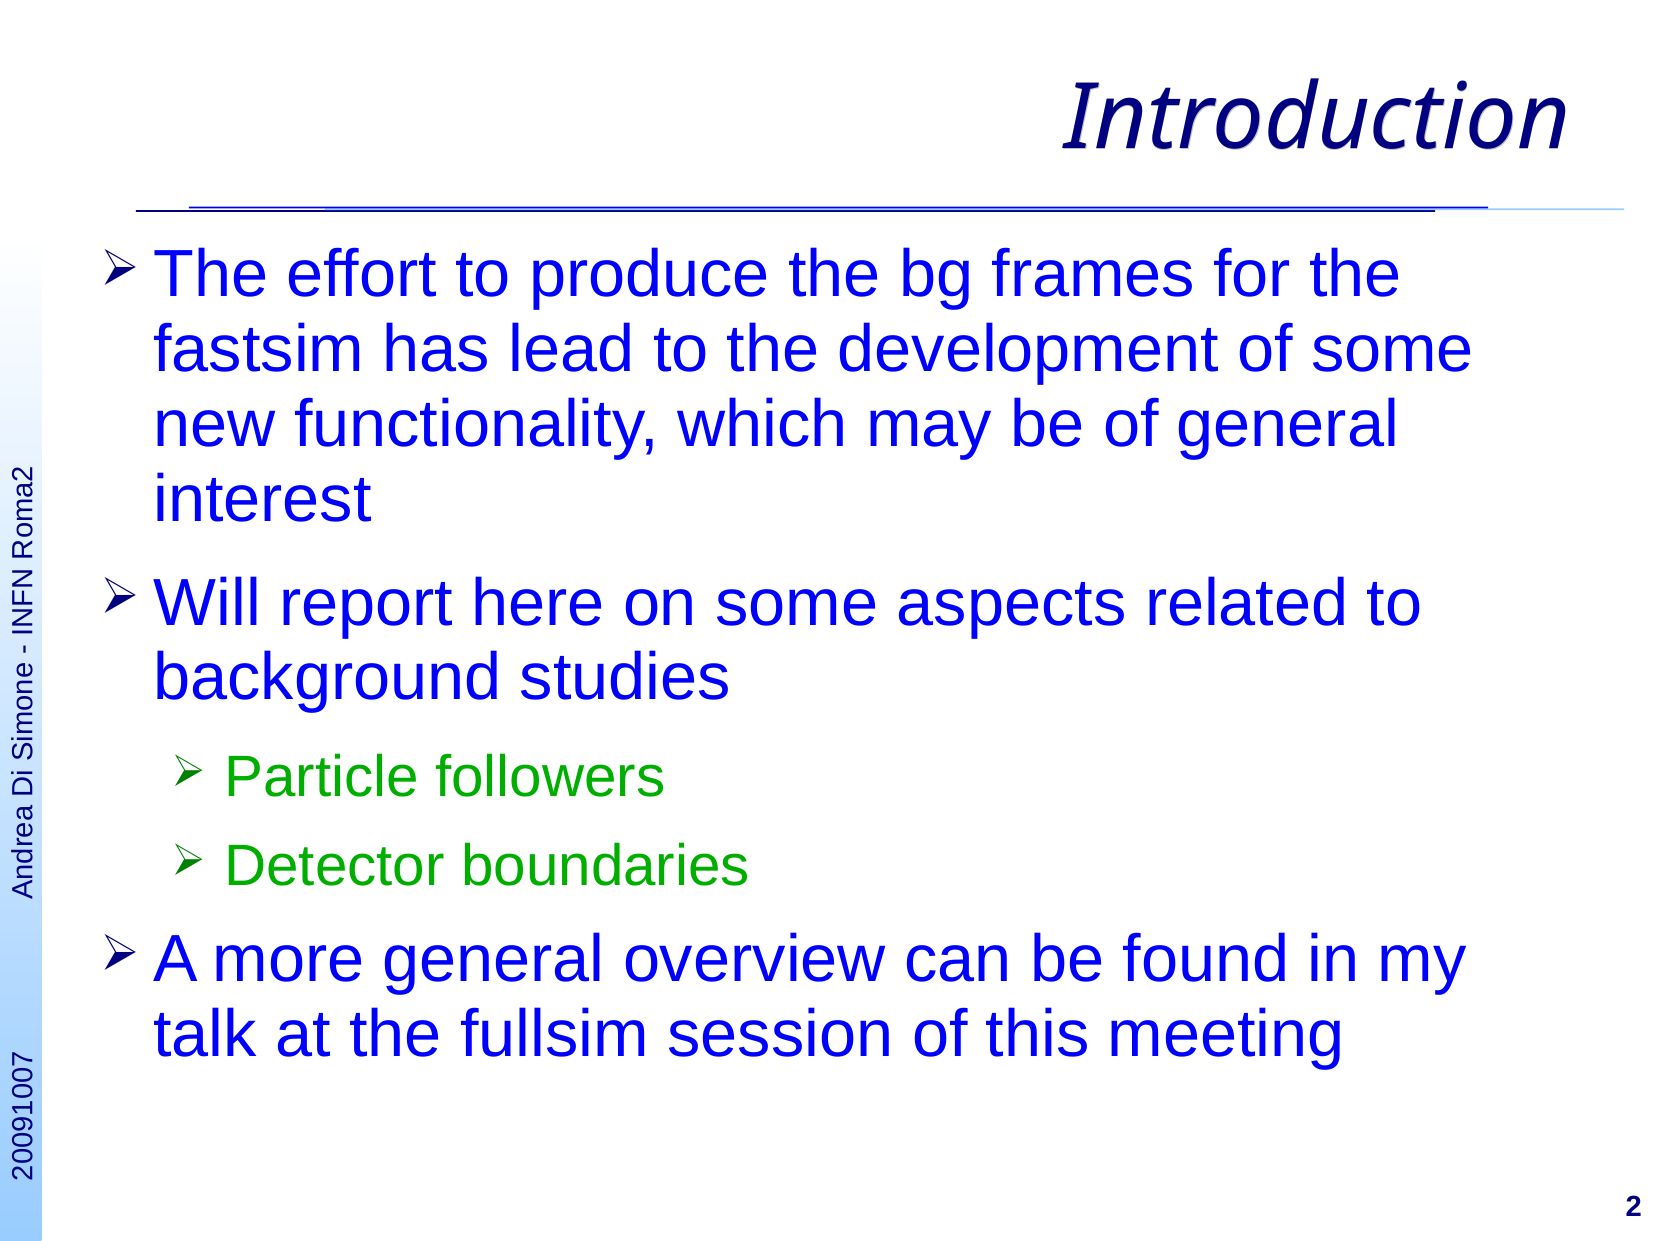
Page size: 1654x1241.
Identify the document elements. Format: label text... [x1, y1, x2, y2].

title Introduction [82, 49, 1571, 178]
list The effort to produce the bg frames for the fastsim has lead to the development of some new functionality, which may be of general interest Will report here on some aspects related to background studies Particle followers Detector boundaries A more general overview can be found in my talk at the fullsim session of this meeting [82, 236, 1571, 1152]
